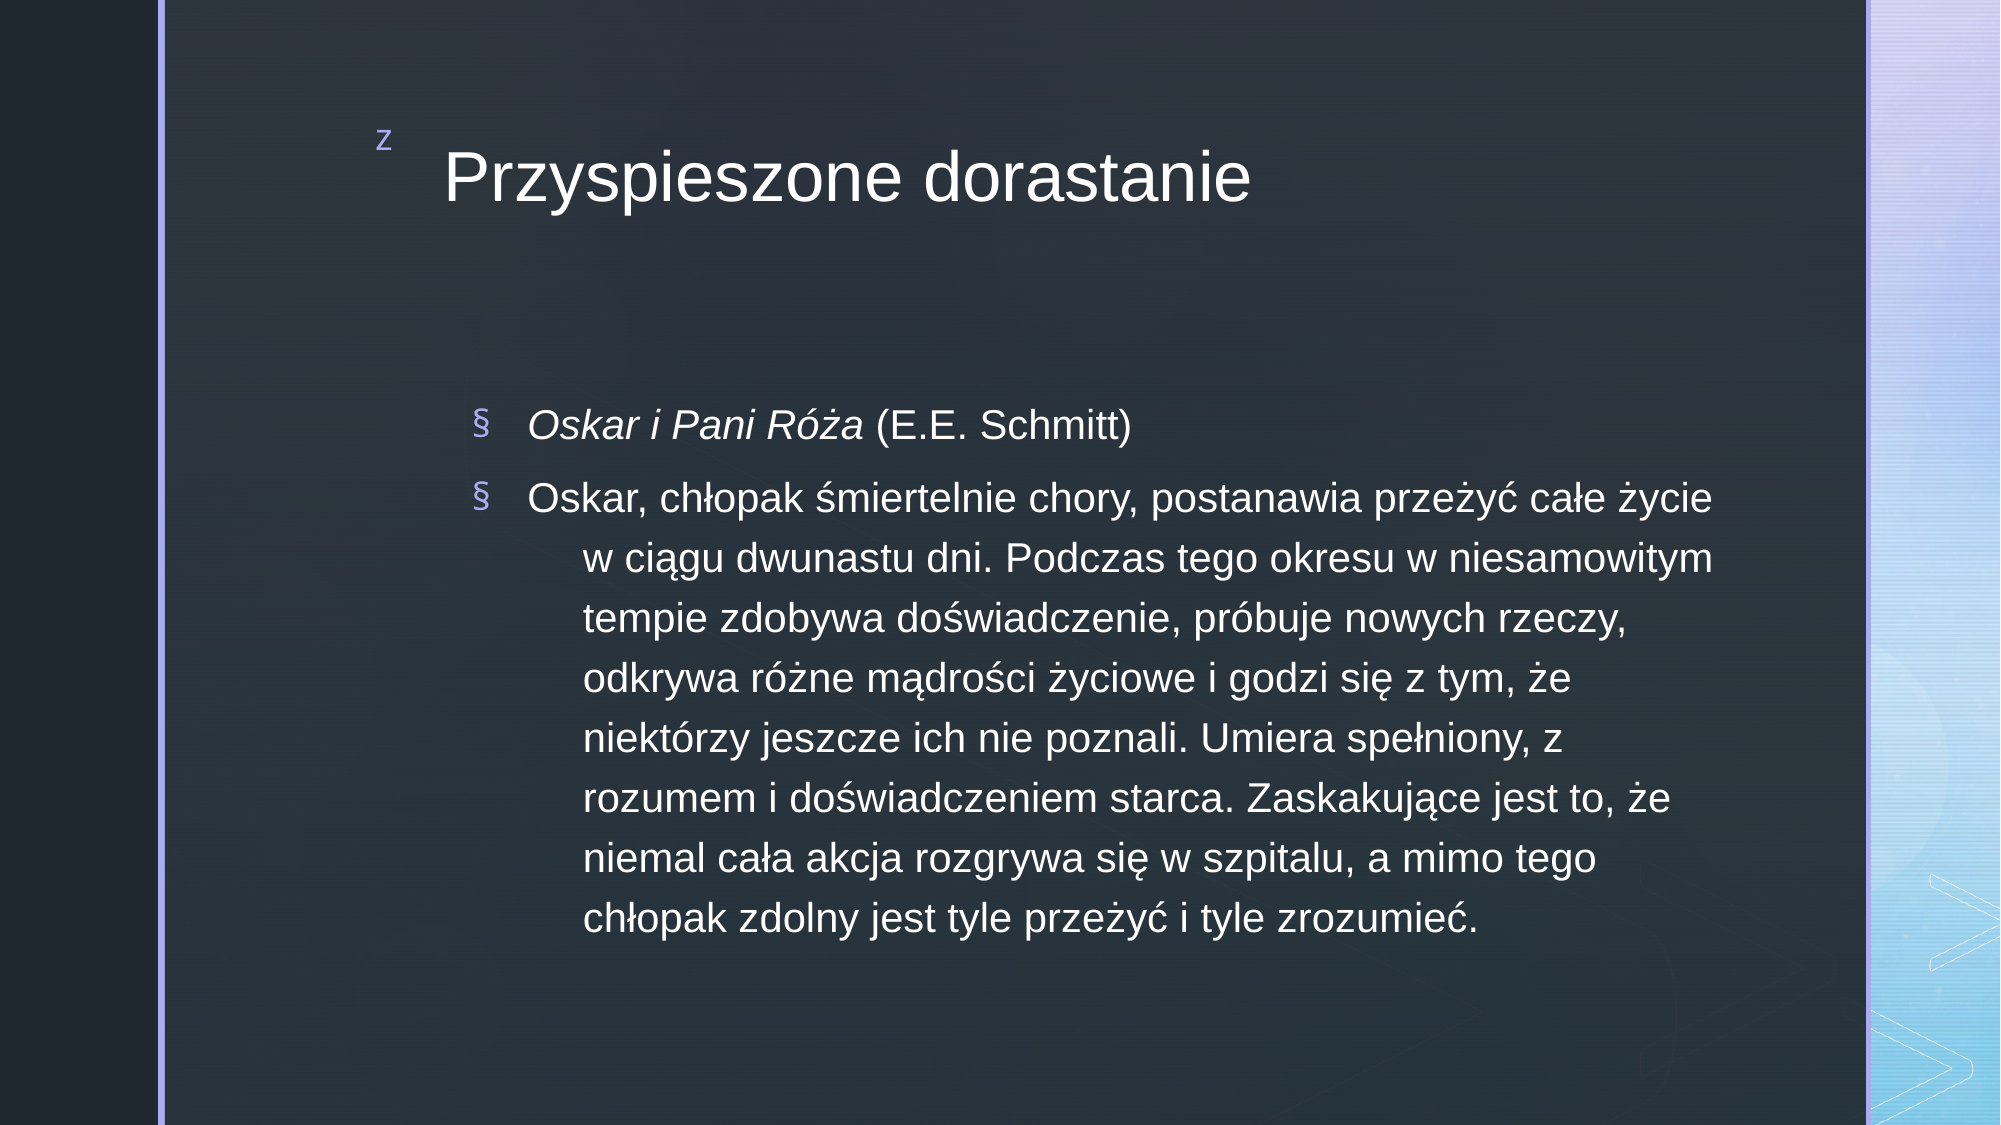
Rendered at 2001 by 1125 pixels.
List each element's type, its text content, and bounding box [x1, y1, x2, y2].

title Przyspieszone dorastanie [428, 132, 1734, 310]
list Oskar i Pani Róża (E.E. Schmitt) Oskar, chłopak śmiertelnie chory, postanawia przeżyć całe życie w ciągu dwunastu dni. Podczas tego okresu w niesamowitym tempie zdobywa doświadczenie, próbuje nowych rzeczy, odkrywa różne mądrości życiowe i godzi się z tym, że niektórzy jeszcze ich nie poznali. Umiera spełniony, z rozumem i doświadczeniem starca. Zaskakujące jest to, że niemal cała akcja rozgrywa się w szpitalu, a mimo tego chłopak zdolny jest tyle przeżyć i tyle zrozumieć. [454, 336, 1734, 993]
